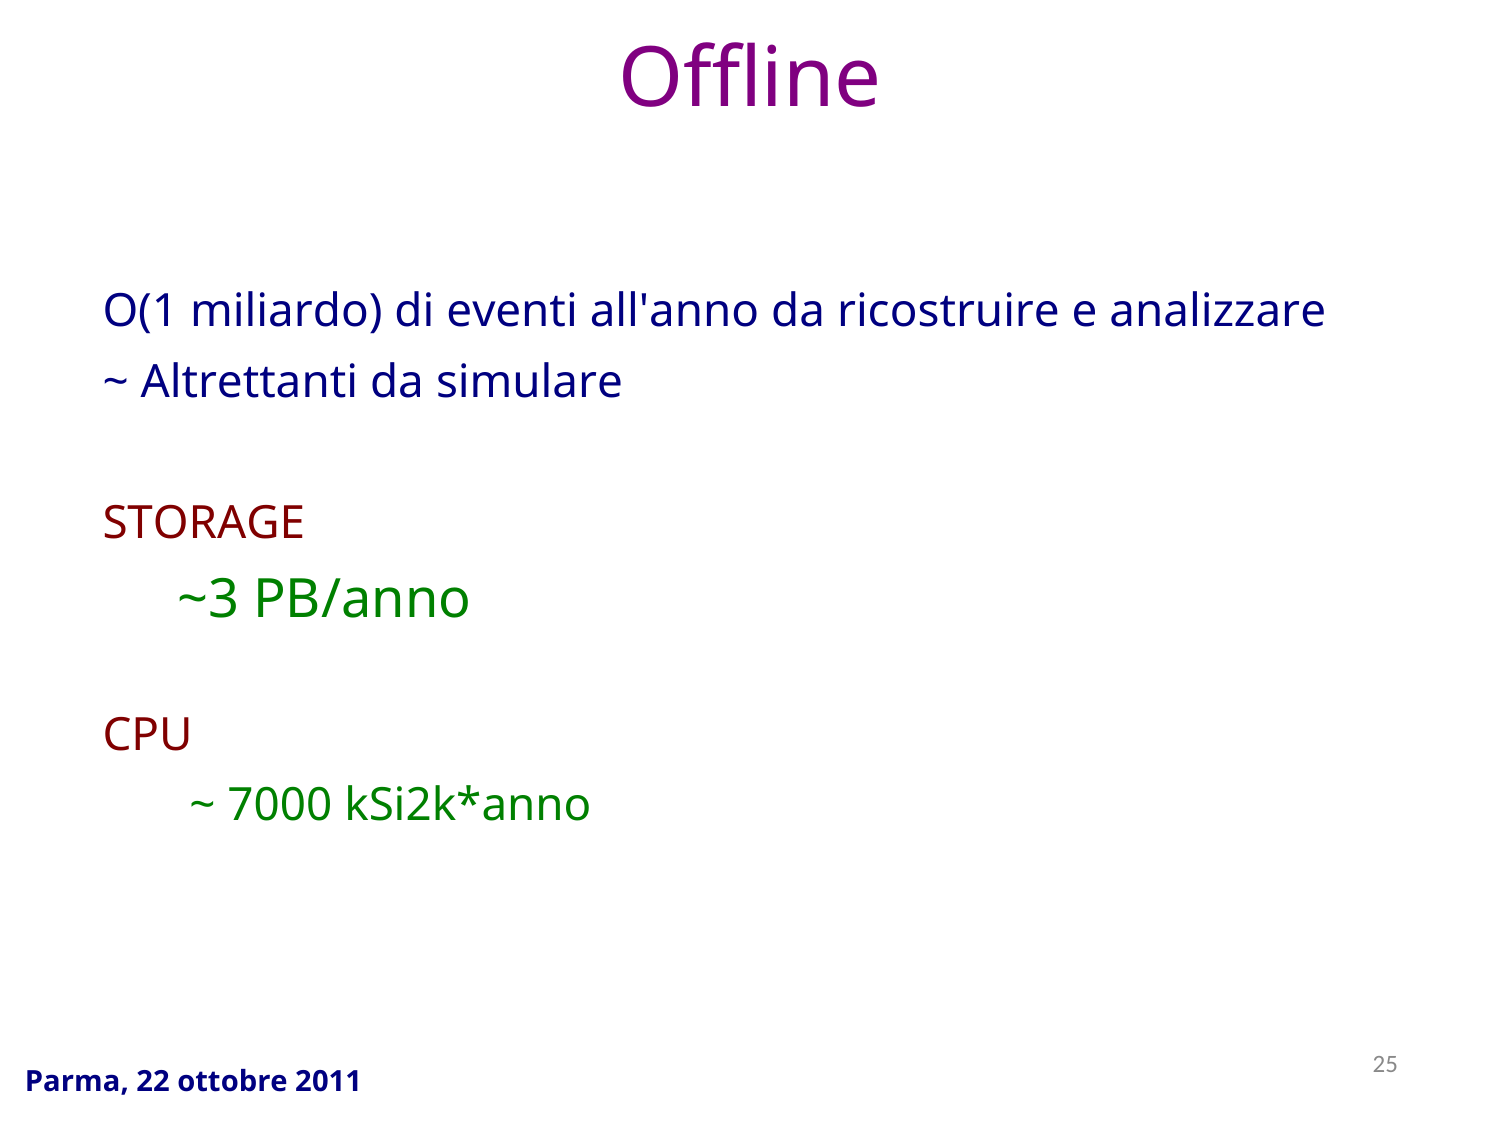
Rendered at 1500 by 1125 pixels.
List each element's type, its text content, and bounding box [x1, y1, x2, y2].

subtitle O(1 miliardo) di eventi all'anno da ricostruire e analizzare ~ Altrettanti da simulare STORAGE ~3 PB/anno CPU ~ 7000 kSi2k*anno [102, 252, 1393, 920]
text_box Offline [41, 0, 1459, 132]
